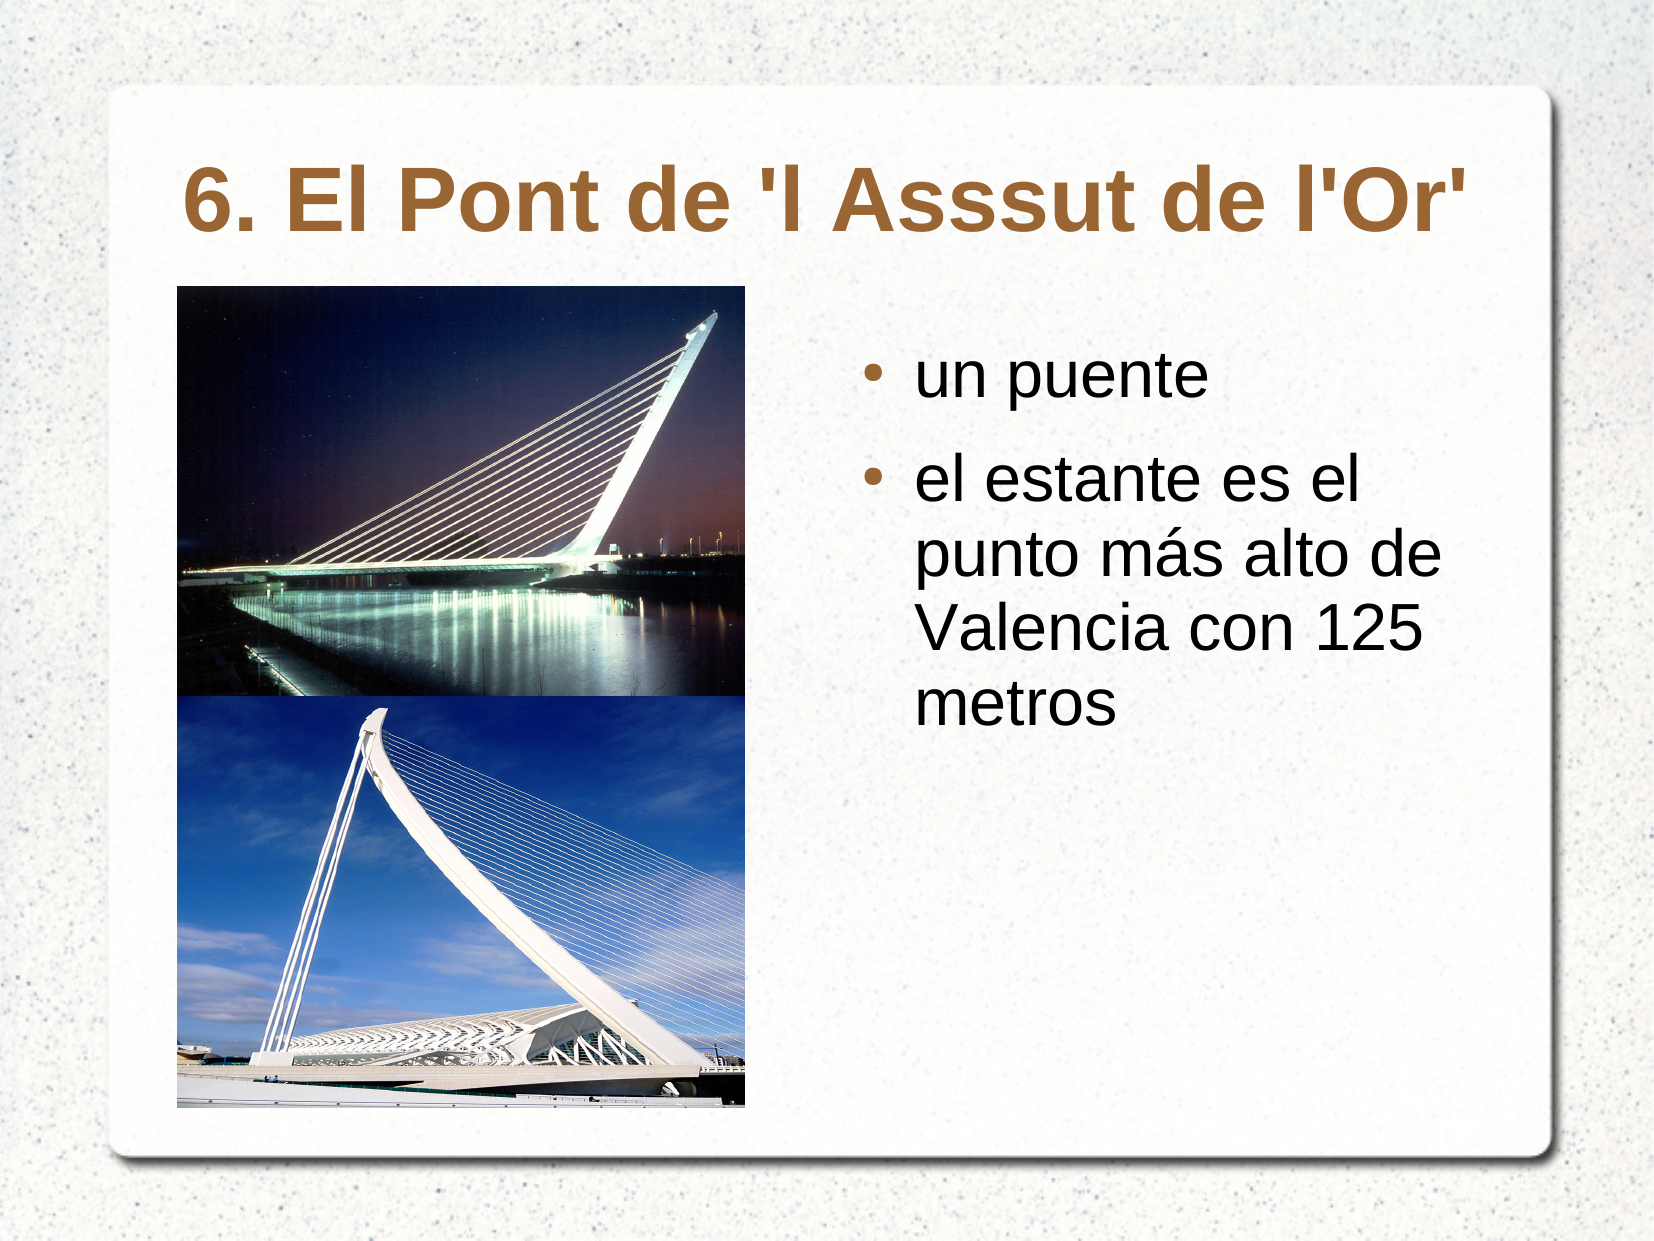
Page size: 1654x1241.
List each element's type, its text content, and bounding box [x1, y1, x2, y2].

list un puente el estante es el punto más alto de Valencia con 125 metros [843, 336, 1507, 987]
picture [0, 0, 1654, 1241]
title 6. El Pont de 'l Asssut de l'Or' [118, 96, 1536, 304]
